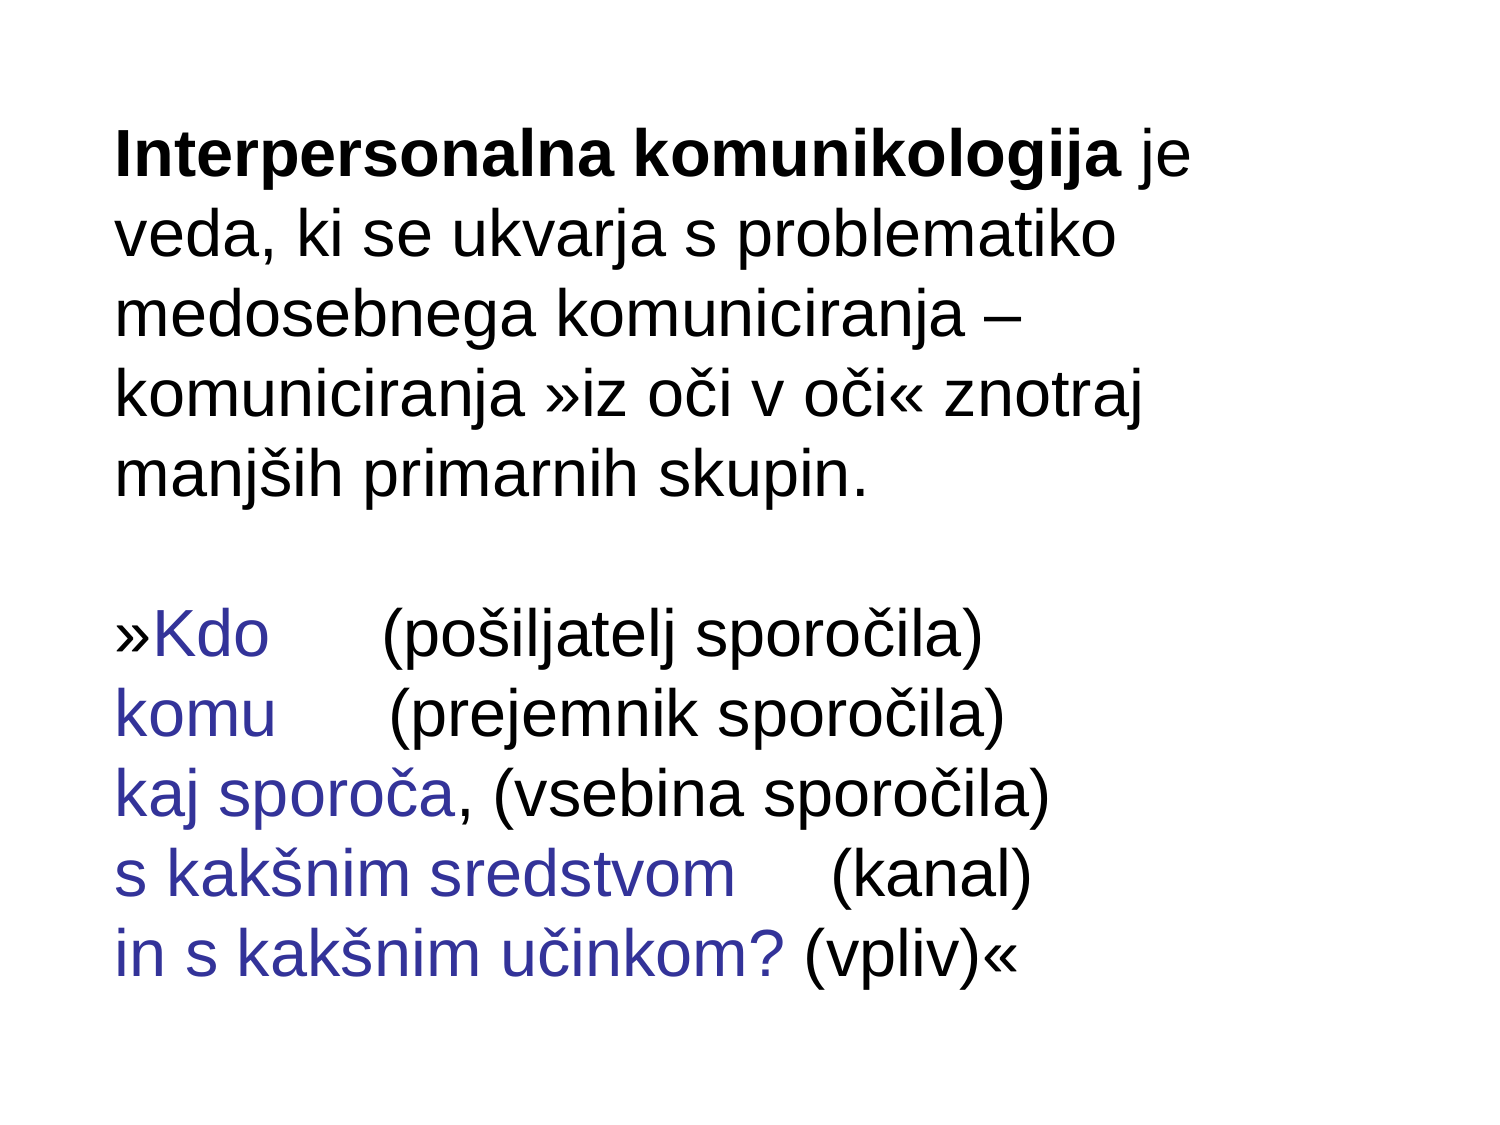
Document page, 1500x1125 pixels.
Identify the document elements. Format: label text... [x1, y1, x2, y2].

title Interpersonalna komunikologija je veda, ki se ukvarja s problematiko medosebnega komuniciranja – komuniciranja »iz oči v oči« znotraj manjših primarnih skupin. »Kdo (pošiljatelj sporočila) komu (prejemnik sporočila) kaj sporoča, (vsebina sporočila) s kakšnim sredstvom (kanal) in s kakšnim učinkom? (vpliv)« [99, 22, 1326, 1078]
